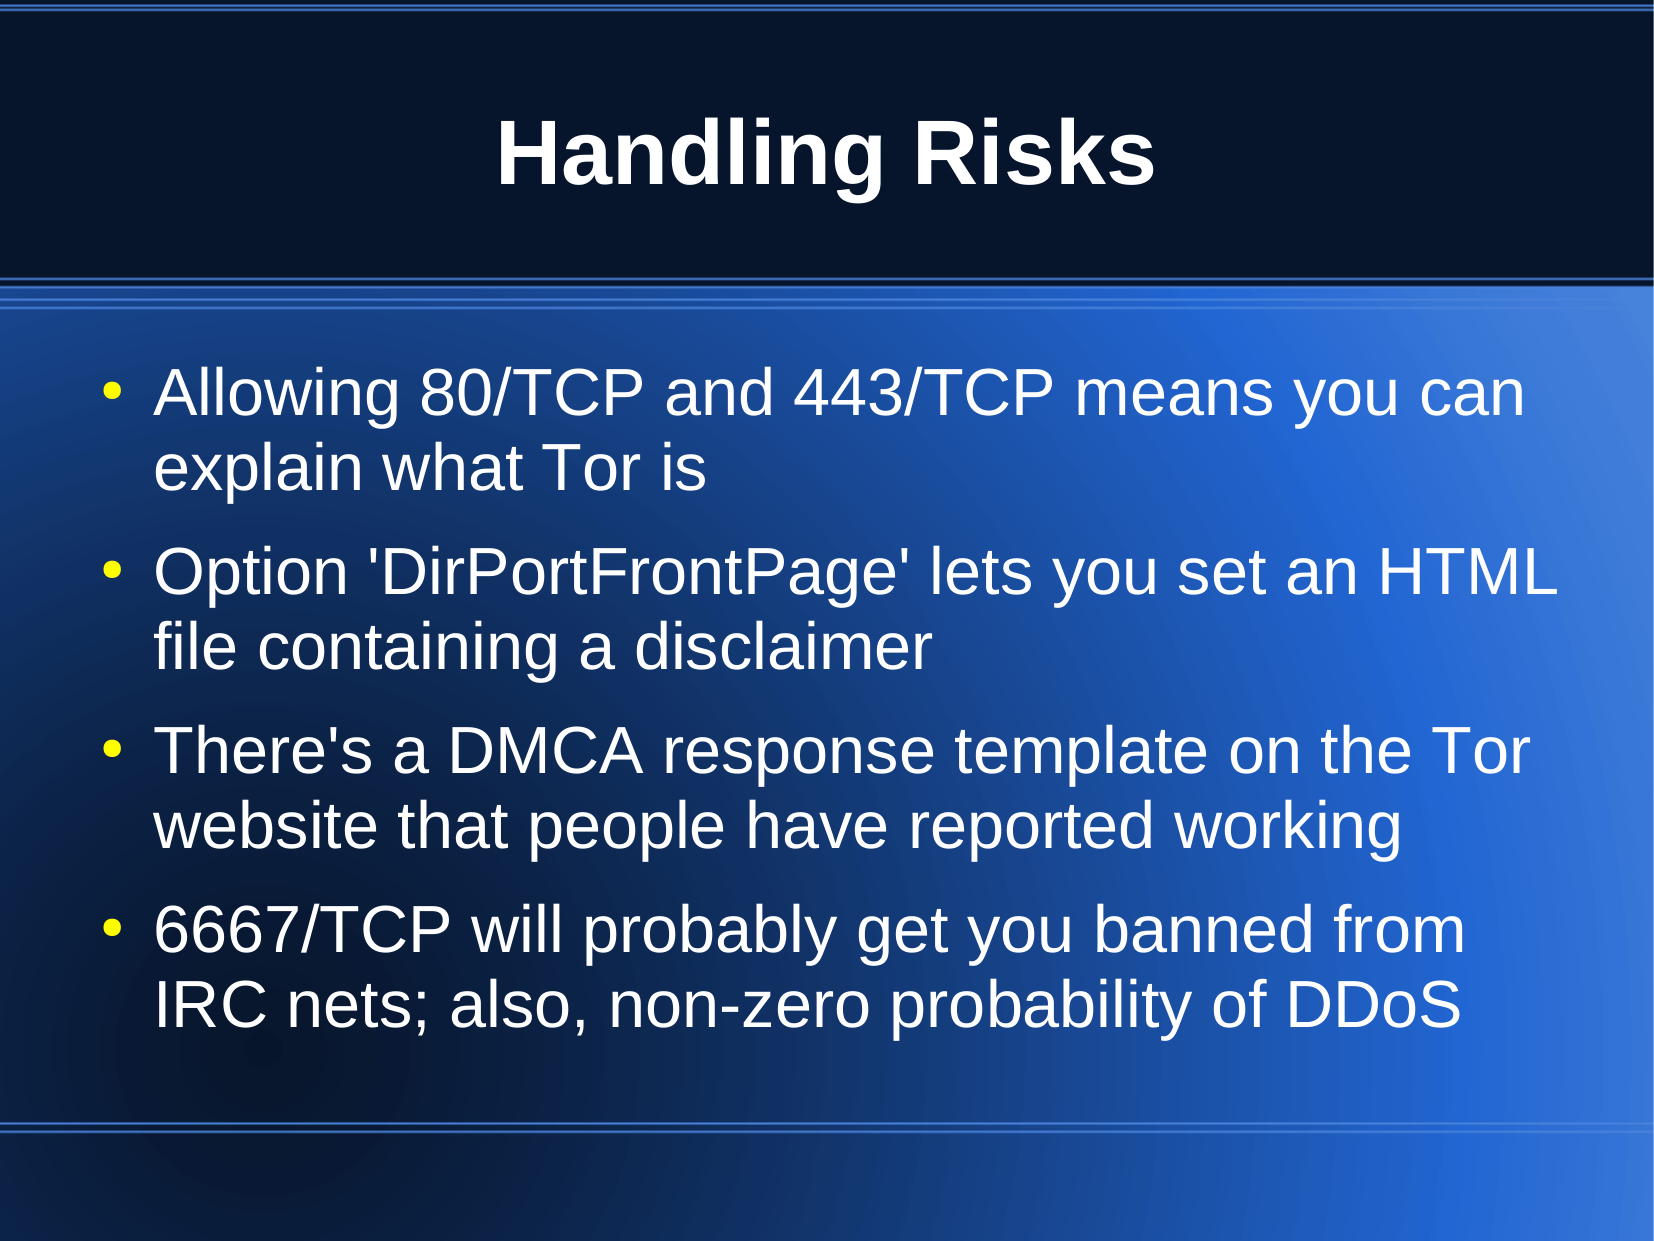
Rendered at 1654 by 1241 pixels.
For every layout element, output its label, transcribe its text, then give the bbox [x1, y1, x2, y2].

picture [0, 0, 1654, 1241]
title Handling Risks [82, 56, 1571, 250]
list Allowing 80/TCP and 443/TCP means you can explain what Tor is Option 'DirPortFrontPage' lets you set an HTML file containing a disclaimer There's a DMCA response template on the Tor website that people have reported working 6667/TCP will probably get you banned from IRC nets; also, non-zero probability of DDoS [82, 355, 1571, 1043]
